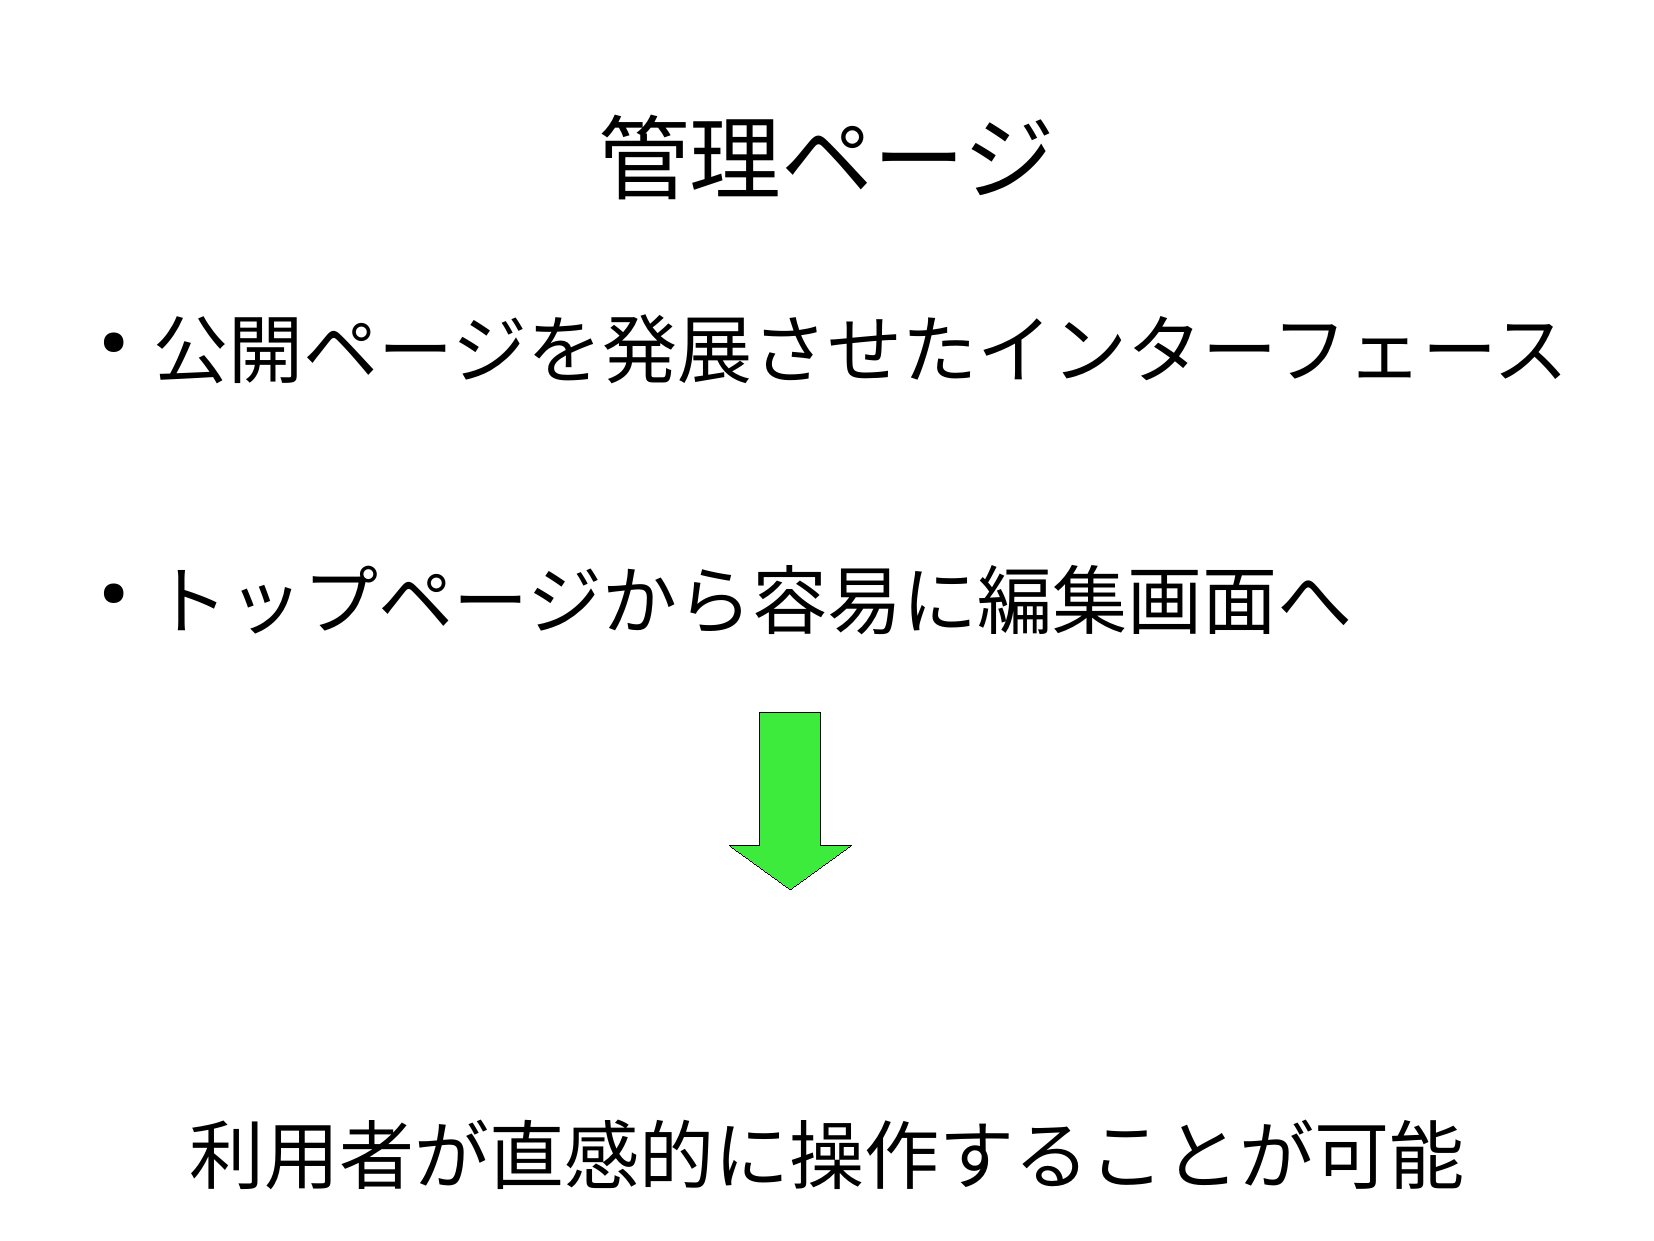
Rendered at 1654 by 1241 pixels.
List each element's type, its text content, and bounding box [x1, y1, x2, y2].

title 管理ページ [82, 49, 1571, 257]
text_box [729, 712, 852, 890]
list 公開ページを発展させたインターフェース トップページから容易に編集画面へ 利用者が直感的に操作することが可能 [82, 290, 1571, 1094]
